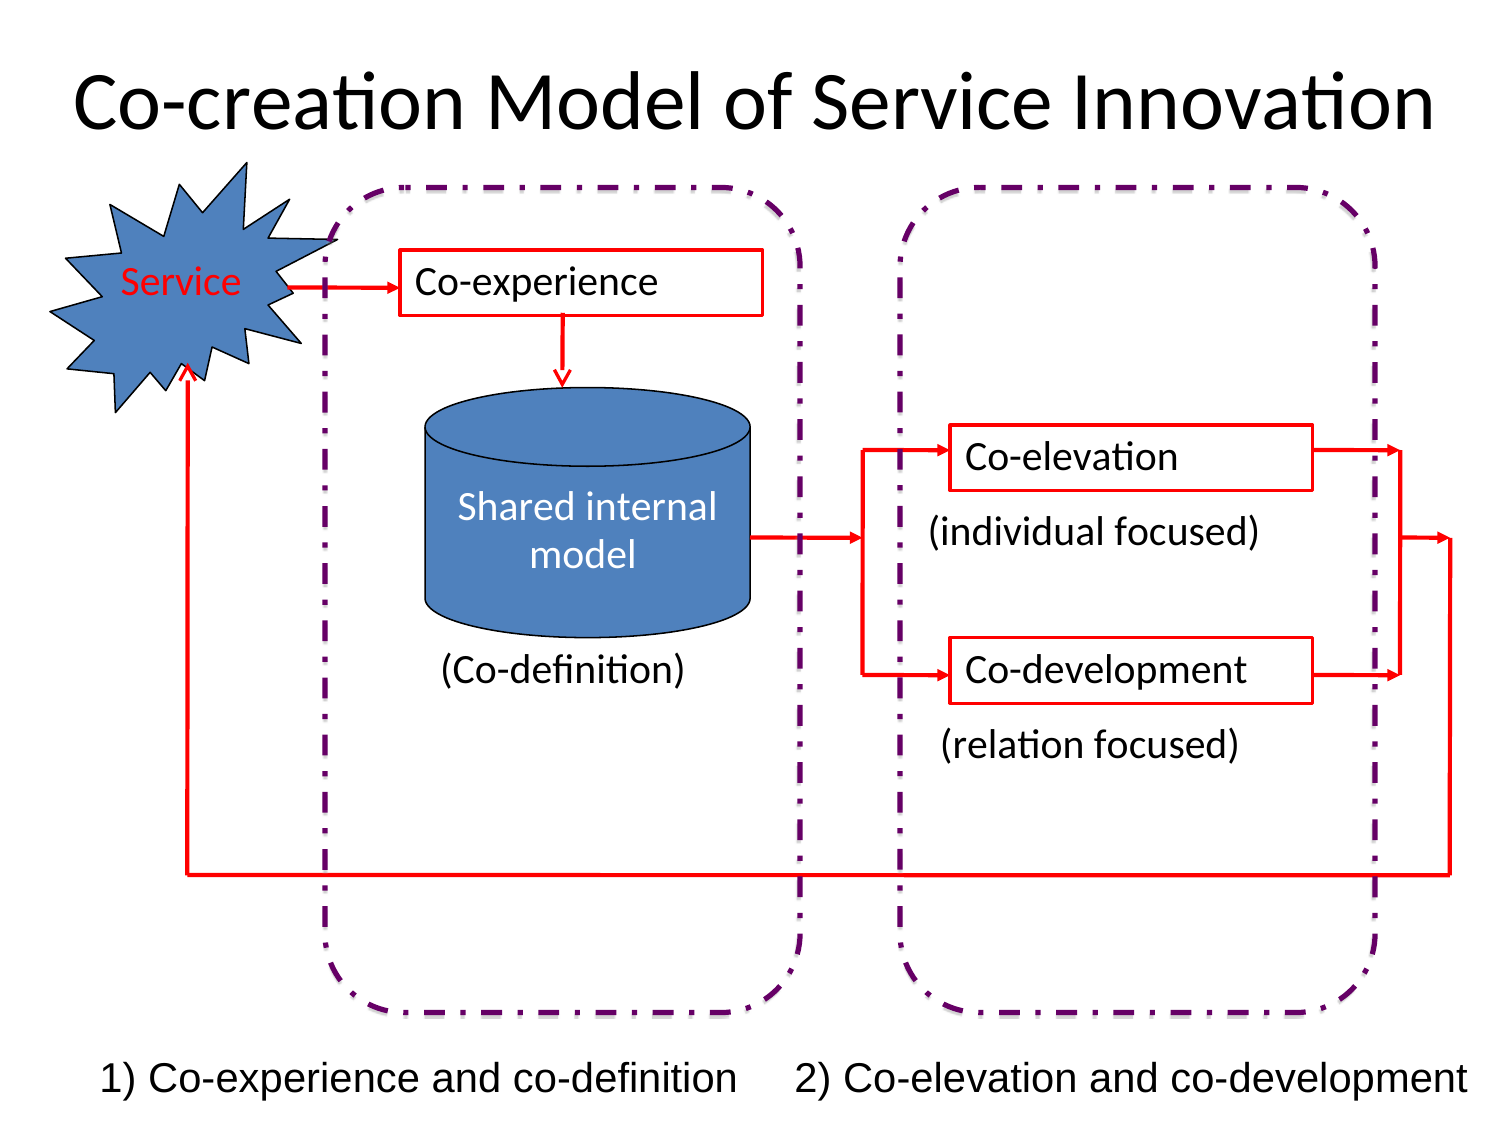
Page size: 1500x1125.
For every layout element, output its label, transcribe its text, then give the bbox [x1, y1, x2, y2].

text_box Service [0, 249, 363, 316]
text_box Shared internal model [412, 474, 763, 592]
text_box [109, 162, 327, 249]
text_box (relation focused) [924, 712, 1351, 779]
text_box Co-experience [399, 249, 763, 316]
text_box 2) Co-elevation and co-development [737, 1046, 1500, 1113]
text_box [425, 387, 751, 474]
text_box [56, 316, 302, 413]
text_box Co-development [950, 637, 1313, 704]
text_box (Co-definition) [425, 637, 788, 704]
text_box Co-elevation [950, 425, 1313, 491]
title Co-creation Model of Service Innovation [29, 42, 1500, 159]
text_box [425, 592, 751, 637]
text_box (individual focused) [912, 500, 1351, 566]
text_box 1) Co-experience and co-definition [24, 1046, 737, 1113]
